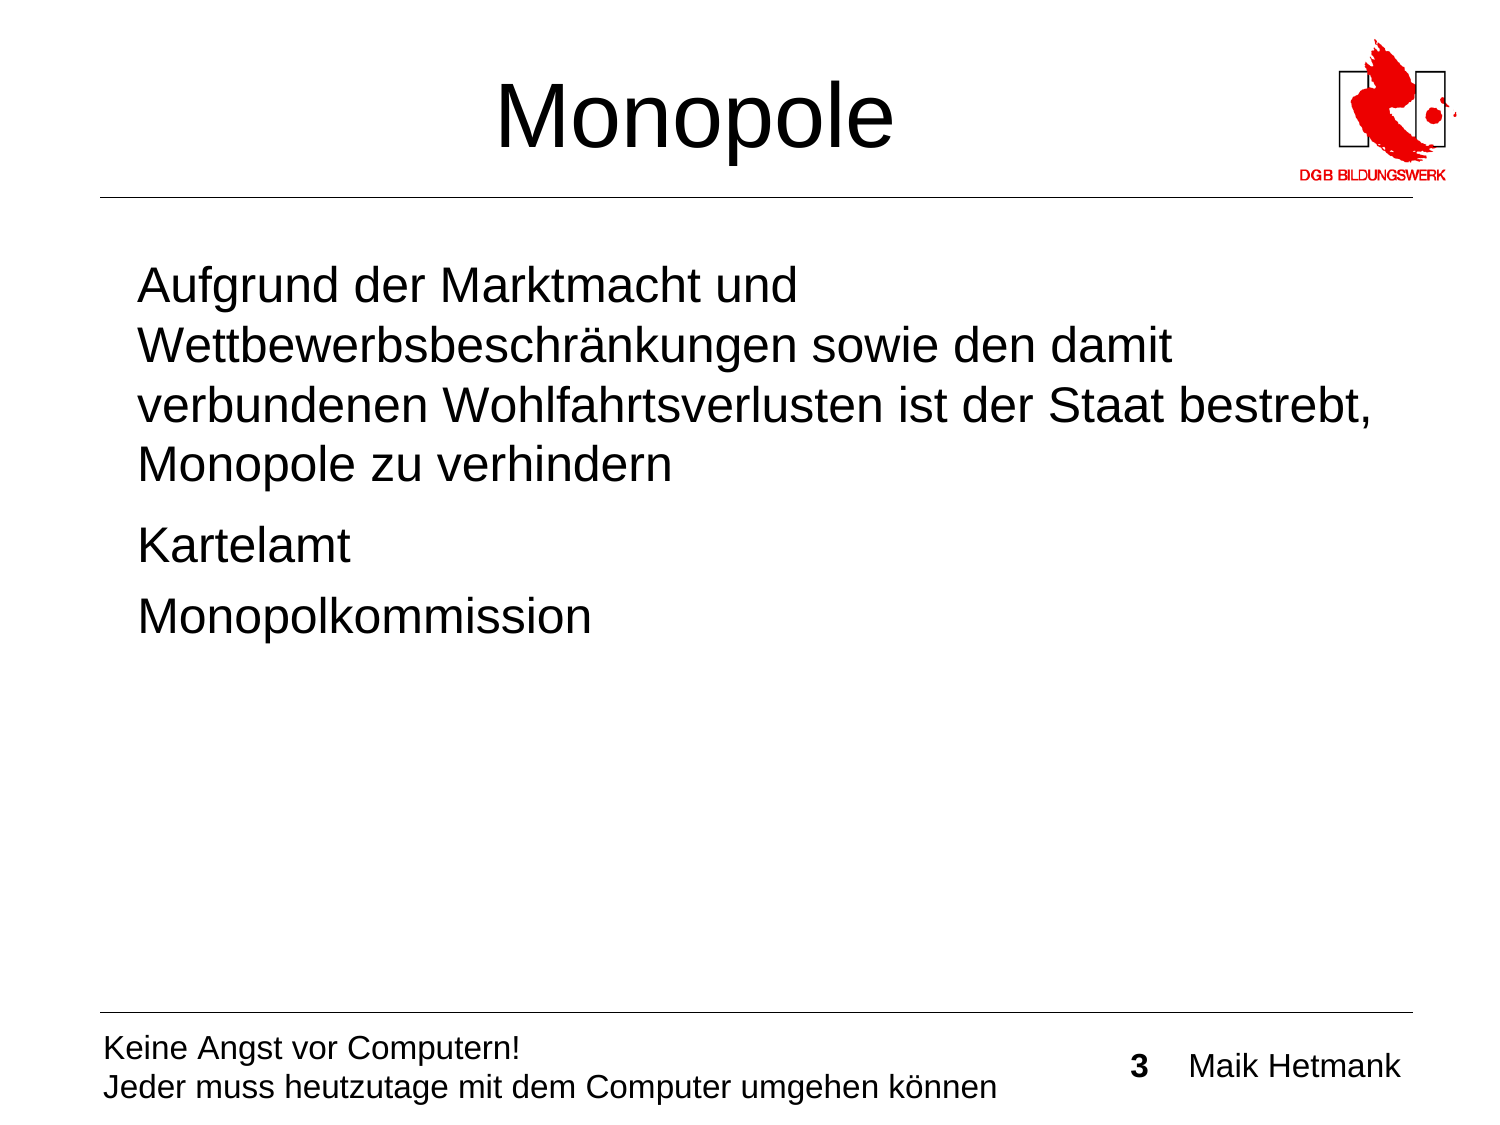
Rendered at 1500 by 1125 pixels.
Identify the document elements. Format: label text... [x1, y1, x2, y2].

title Monopole [87, 49, 1305, 175]
text_box Aufgrund der Marktmacht und Wettbewerbsbeschränkungen sowie den damit verbundenen Wohlfahrtsverlusten ist der Staat bestrebt, Monopole zu verhindern [137, 253, 1407, 489]
picture [1299, 37, 1457, 181]
text_box Monopolkommission [137, 584, 711, 657]
text_box Kartelamt [137, 513, 1407, 586]
